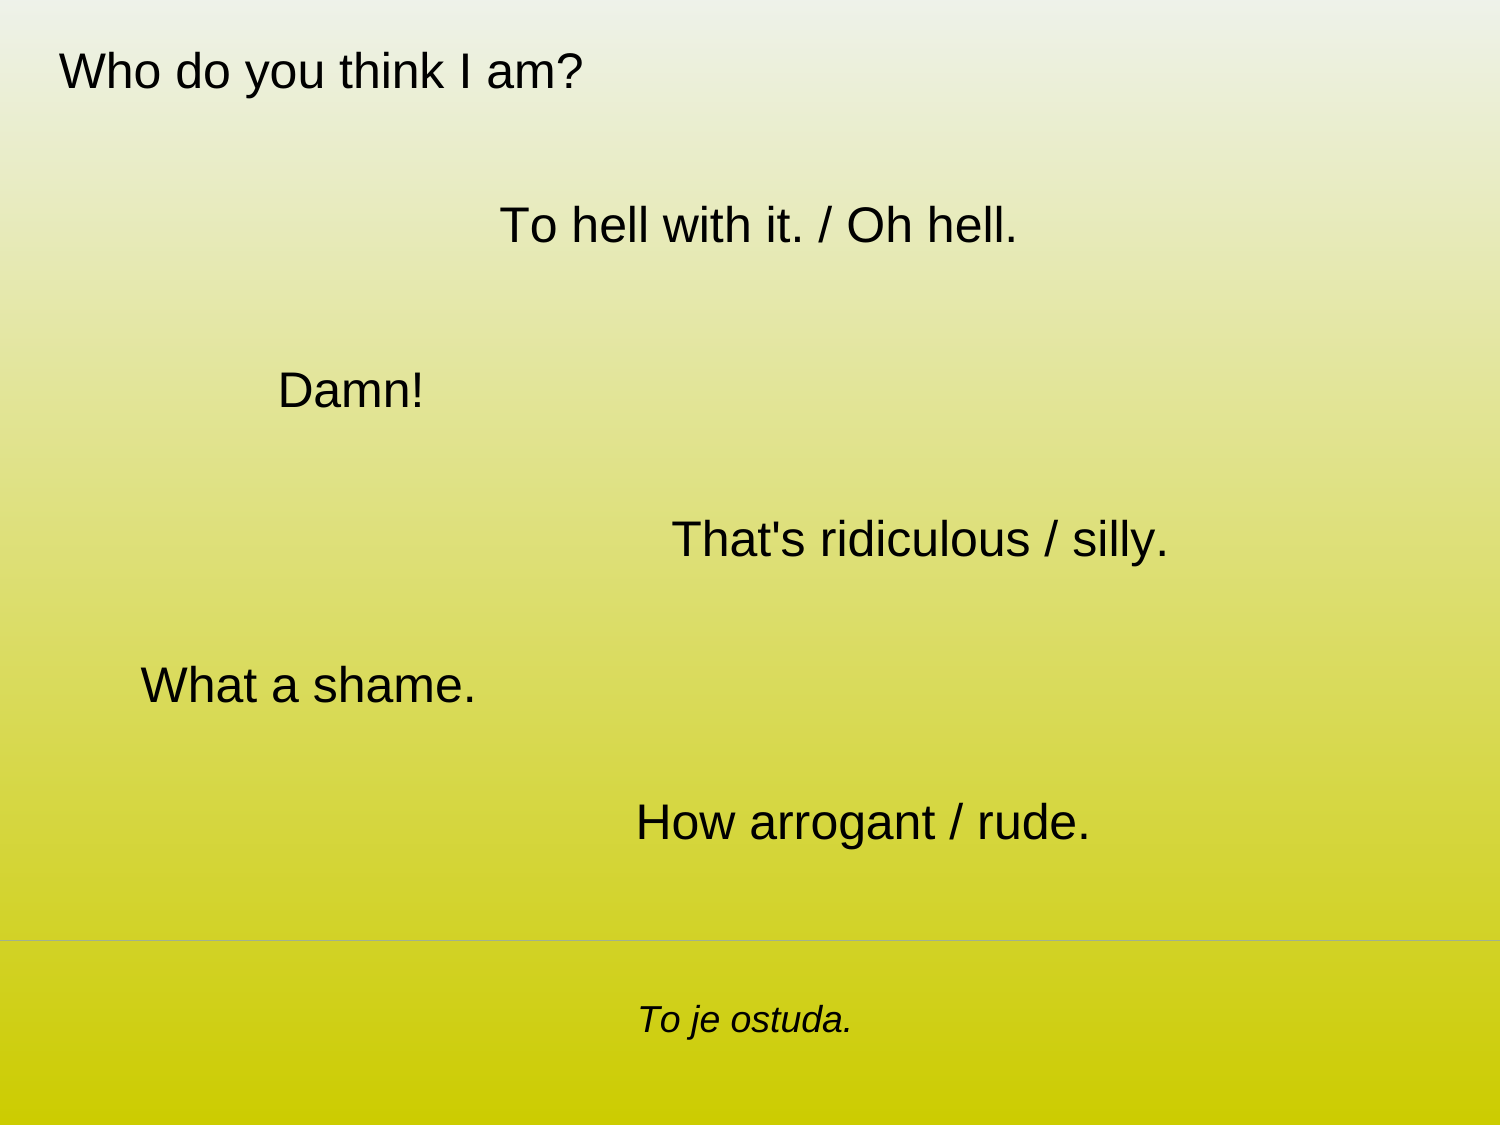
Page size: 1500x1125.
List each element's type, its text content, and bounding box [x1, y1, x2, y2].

text_box That's ridiculous / silly. [656, 498, 1185, 575]
text_box To je ostuda. [622, 987, 869, 1049]
text_box To hell with it. / Oh hell. [484, 184, 1035, 261]
text_box Damn! [262, 349, 440, 426]
text_box What a shame. [125, 645, 492, 721]
text_box Who do you think I am? [43, 30, 600, 107]
text_box How arrogant / rude. [620, 781, 1107, 858]
